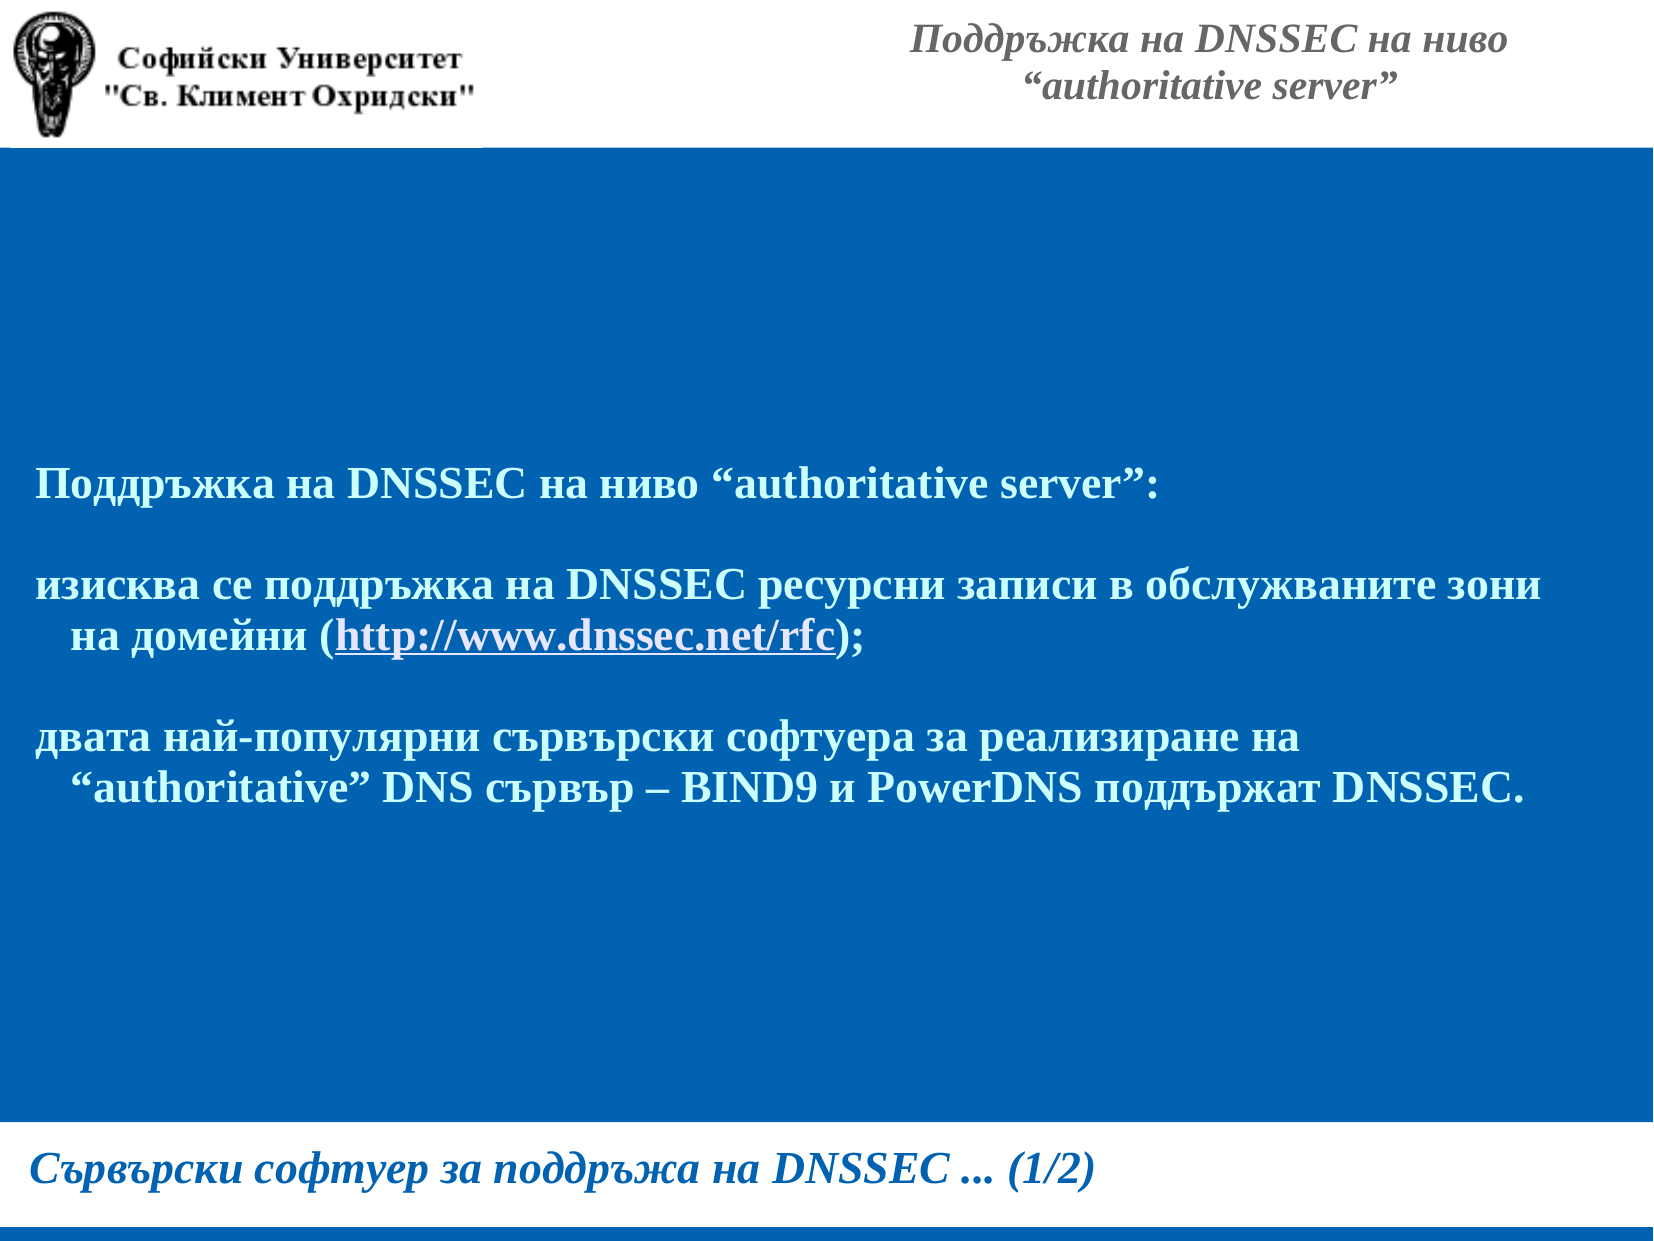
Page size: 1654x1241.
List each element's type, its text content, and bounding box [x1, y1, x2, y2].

text_box Сървърски софтуер за поддръжа на DNSSEC ... (1/2) [29, 1143, 1122, 1211]
picture [10, 0, 482, 148]
title Поддръжка на DNSSEC на ниво “authoritative server” [767, 0, 1652, 124]
text_box Поддръжка на DNSSEC на ниво “authoritative server”: изисква се поддръжка на DNSSEC ресурсни записи в обслужваните зони на домейни (http://www.dnssec.net/rfc); двата най-популярни сървърски софтуера за реализиране на “authoritative” DNS сървър – BIND9 и PowerDNS поддържат DNSSEC. [0, 147, 1653, 1123]
